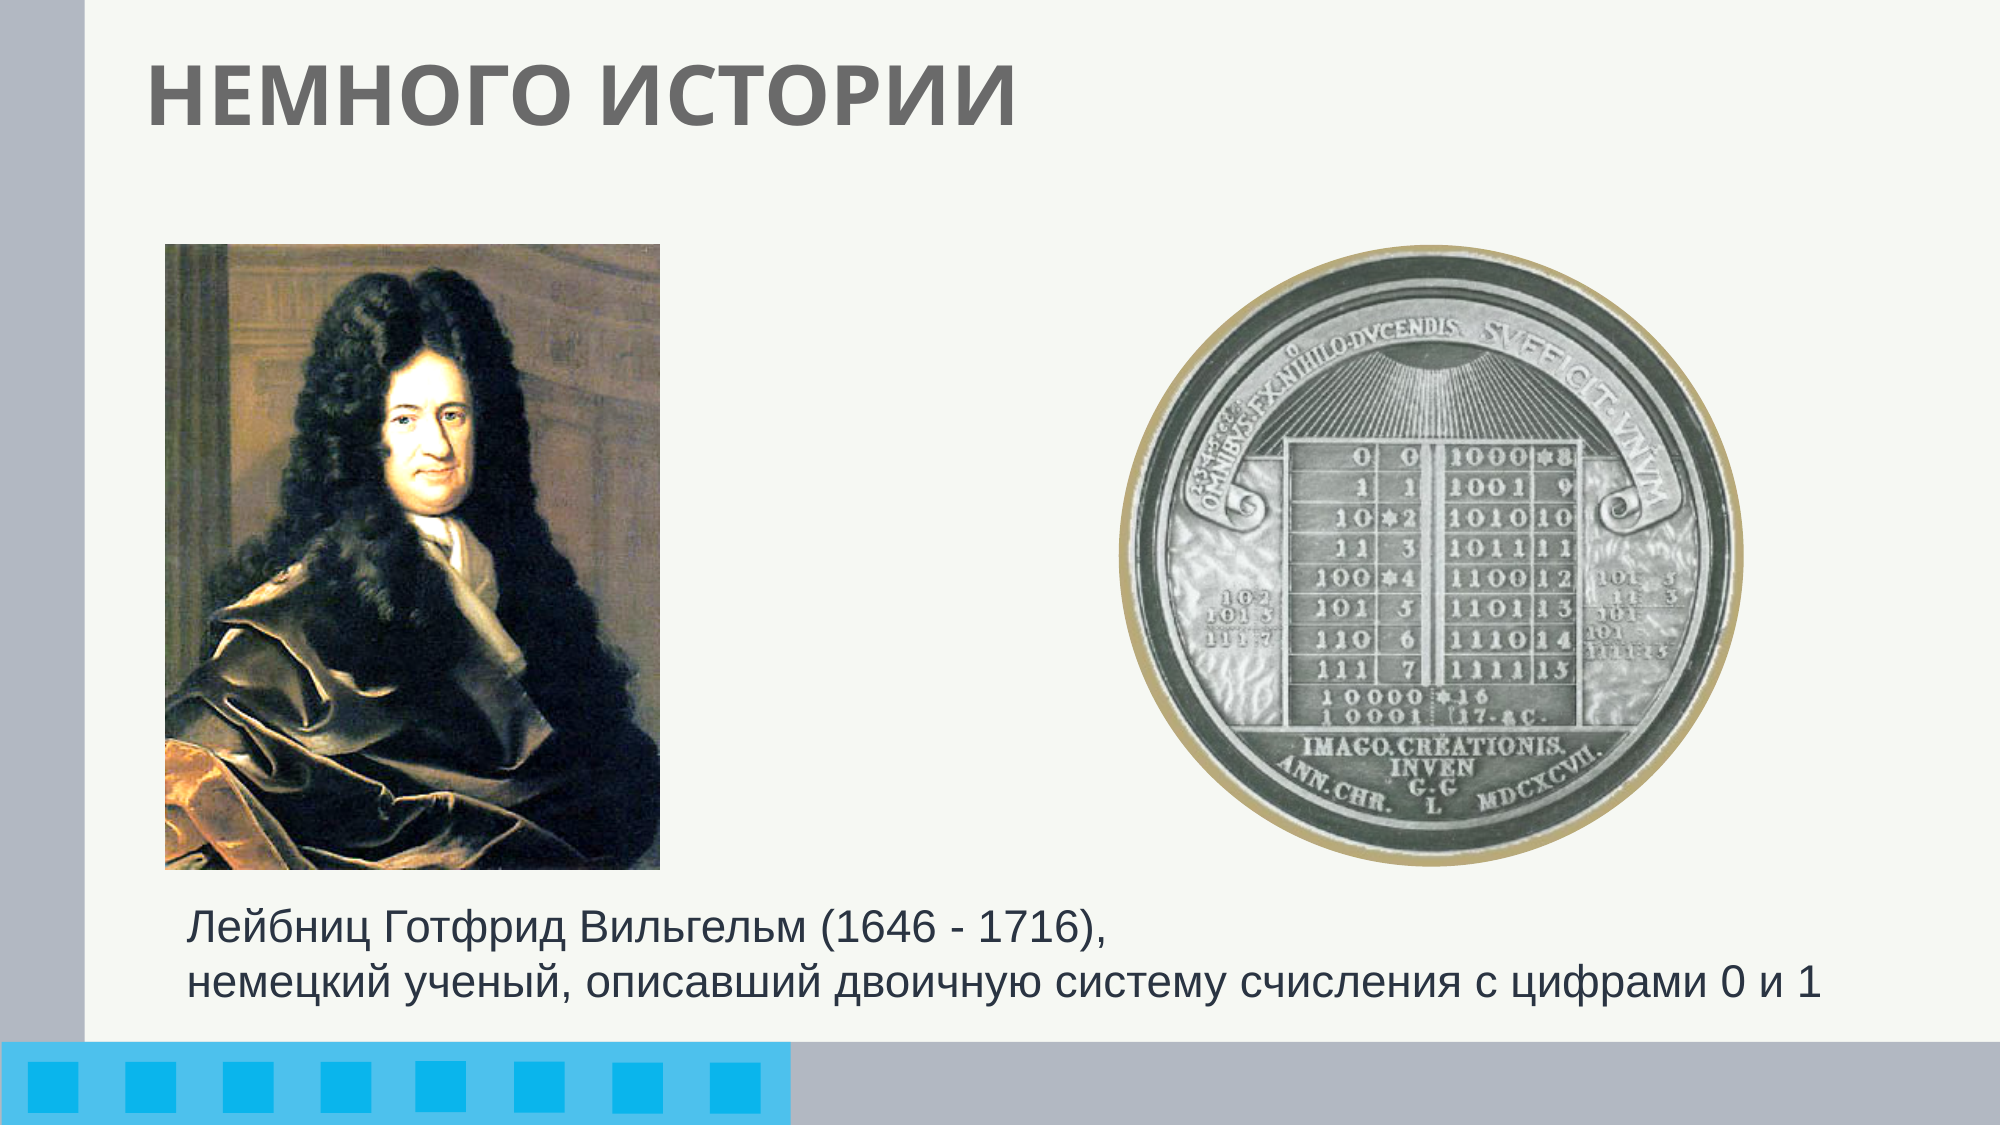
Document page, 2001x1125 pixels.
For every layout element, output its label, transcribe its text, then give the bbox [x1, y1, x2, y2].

picture [165, 244, 660, 870]
text_box [1118, 244, 1744, 867]
title НЕМНОГО ИСТОРИИ [130, 3, 1816, 154]
text_box Лейбниц Готфрид Вильгельм (1646 - 1716), немецкий ученый, описавший двоичную систему счисления с цифрами 0 и 1 [171, 889, 1839, 1014]
